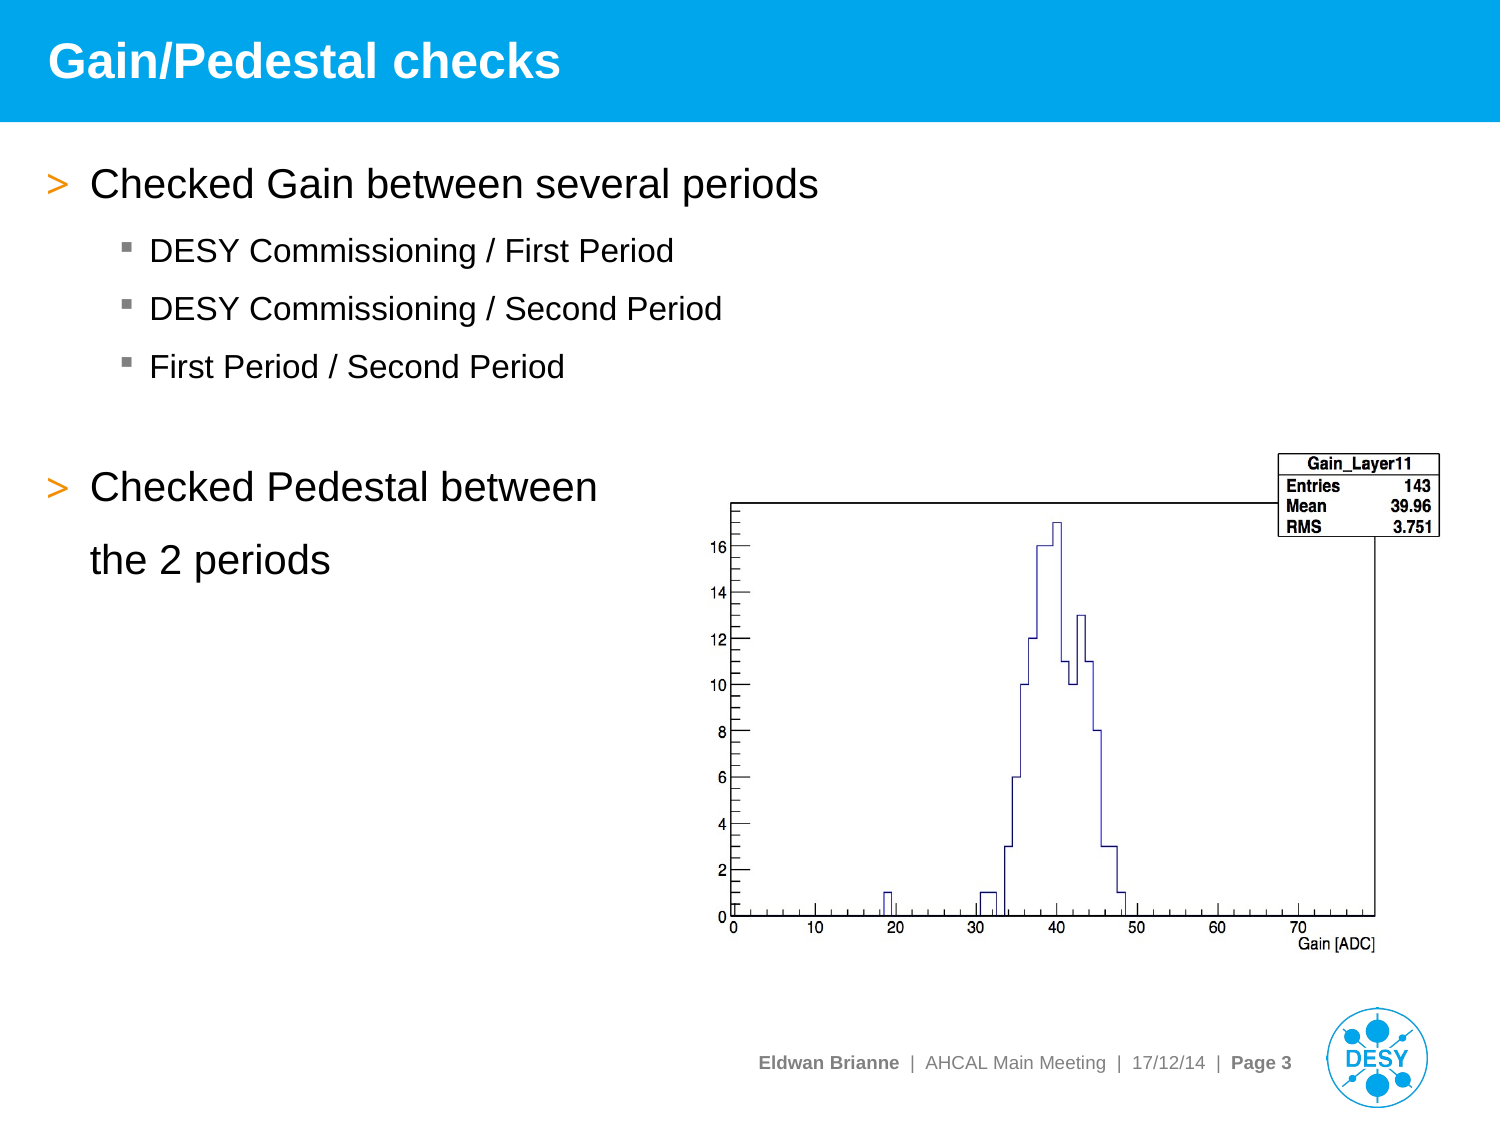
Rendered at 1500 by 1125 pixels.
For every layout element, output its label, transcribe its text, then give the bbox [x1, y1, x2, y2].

list Checked Gain between several periods DESY Commissioning / First Period DESY Commissioning / Second Period First Period / Second Period Checked Pedestal between the 2 periods [46, 160, 1444, 903]
picture [1326, 1007, 1428, 1108]
picture [690, 453, 1455, 968]
title Gain/Pedestal checks [47, 16, 1446, 107]
